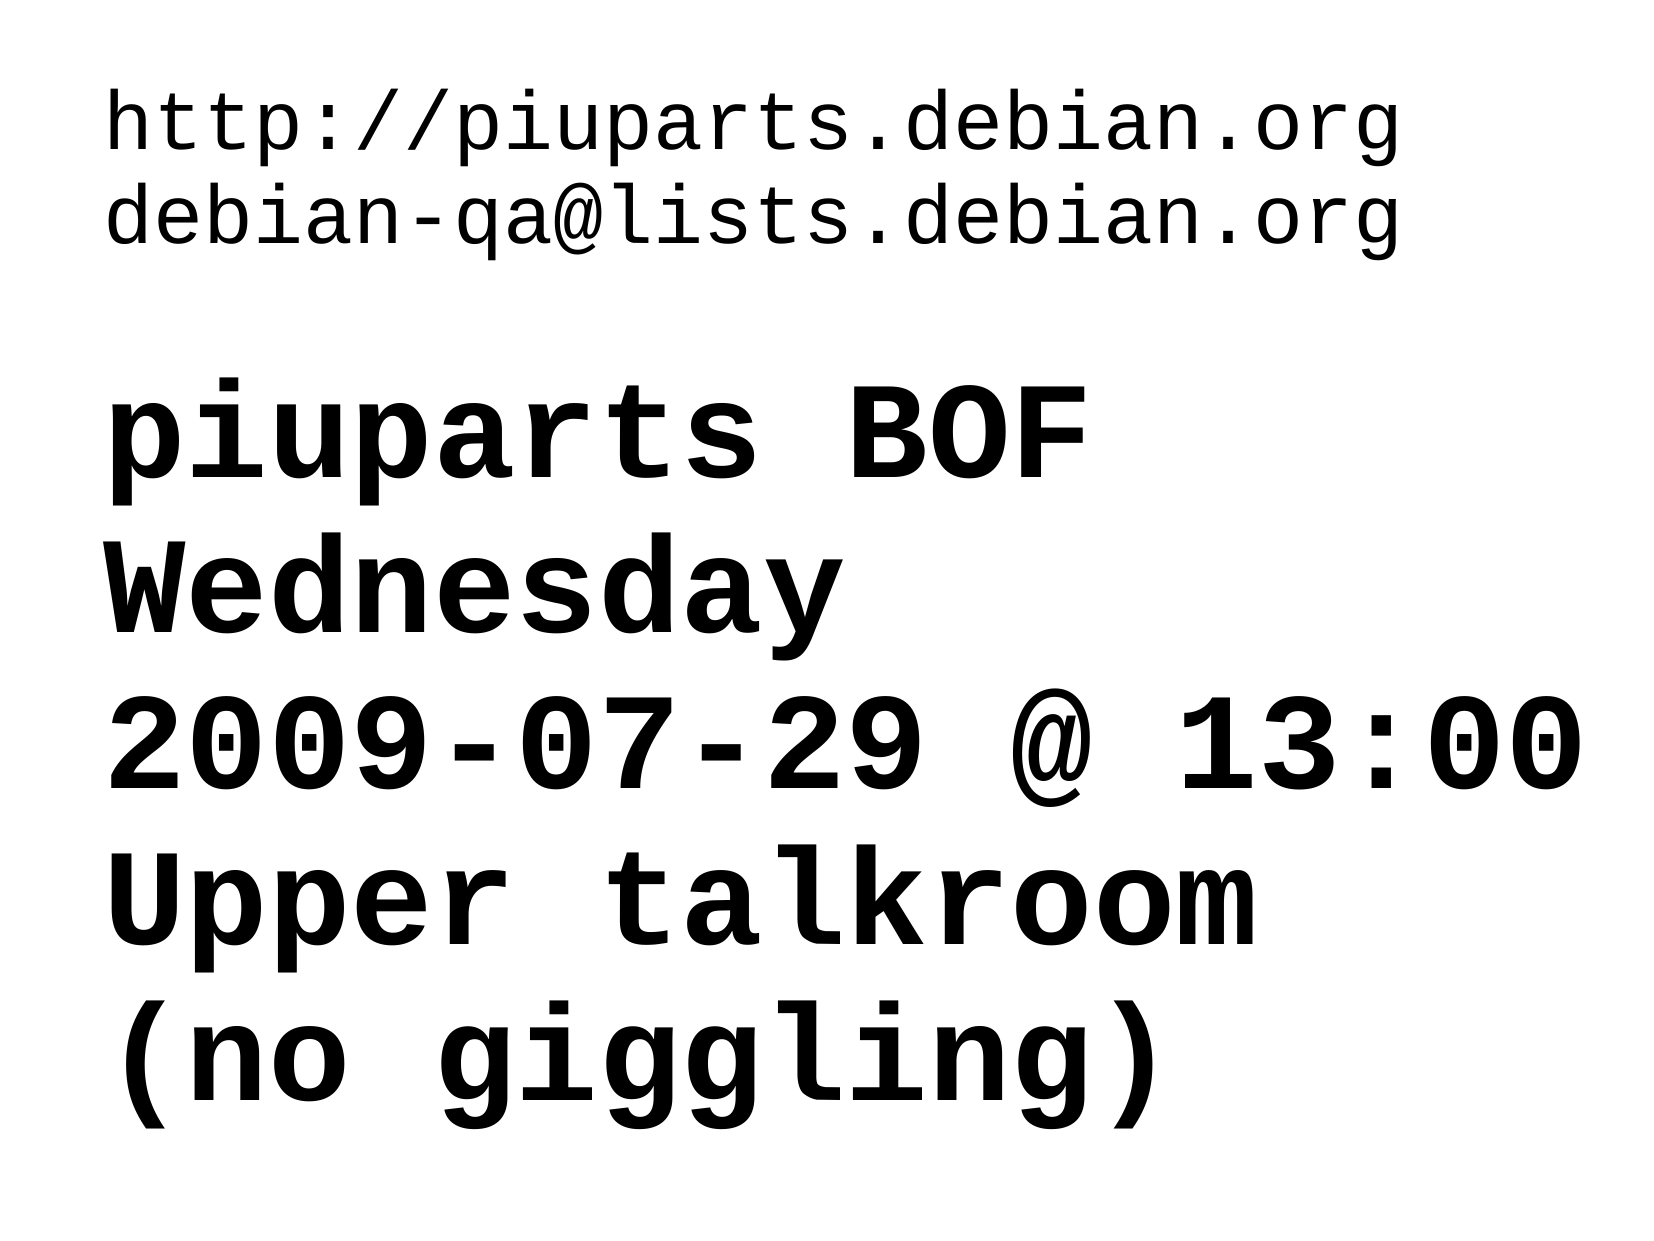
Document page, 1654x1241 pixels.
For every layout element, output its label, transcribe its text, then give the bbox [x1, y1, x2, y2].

text_box http://piuparts.debian.org debian-qa@lists.debian.org piuparts BOF Wednesday 2009-07-29 @ 13:00 Upper talkroom (no giggling) [88, 72, 1604, 1150]
